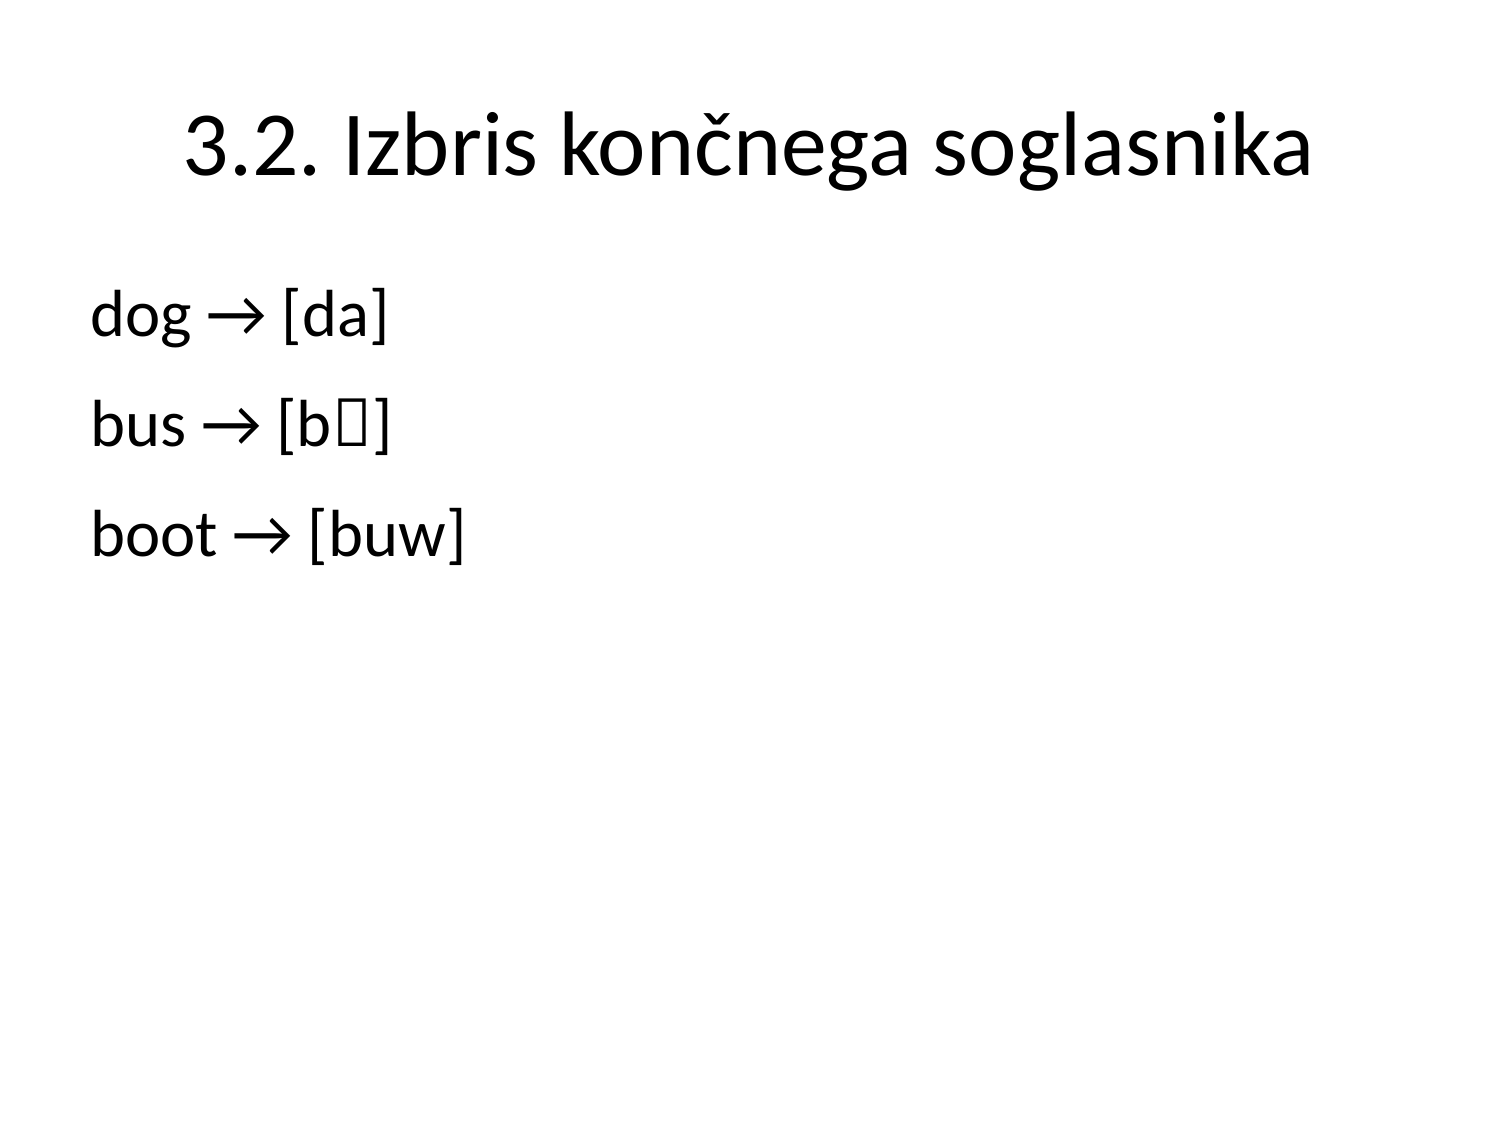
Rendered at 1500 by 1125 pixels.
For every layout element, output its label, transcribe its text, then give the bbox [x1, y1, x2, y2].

title 3.2. Izbris končnega soglasnika [75, 45, 1425, 233]
list dog → [da] bus → [b] boot → [buw] [75, 262, 1425, 1005]
